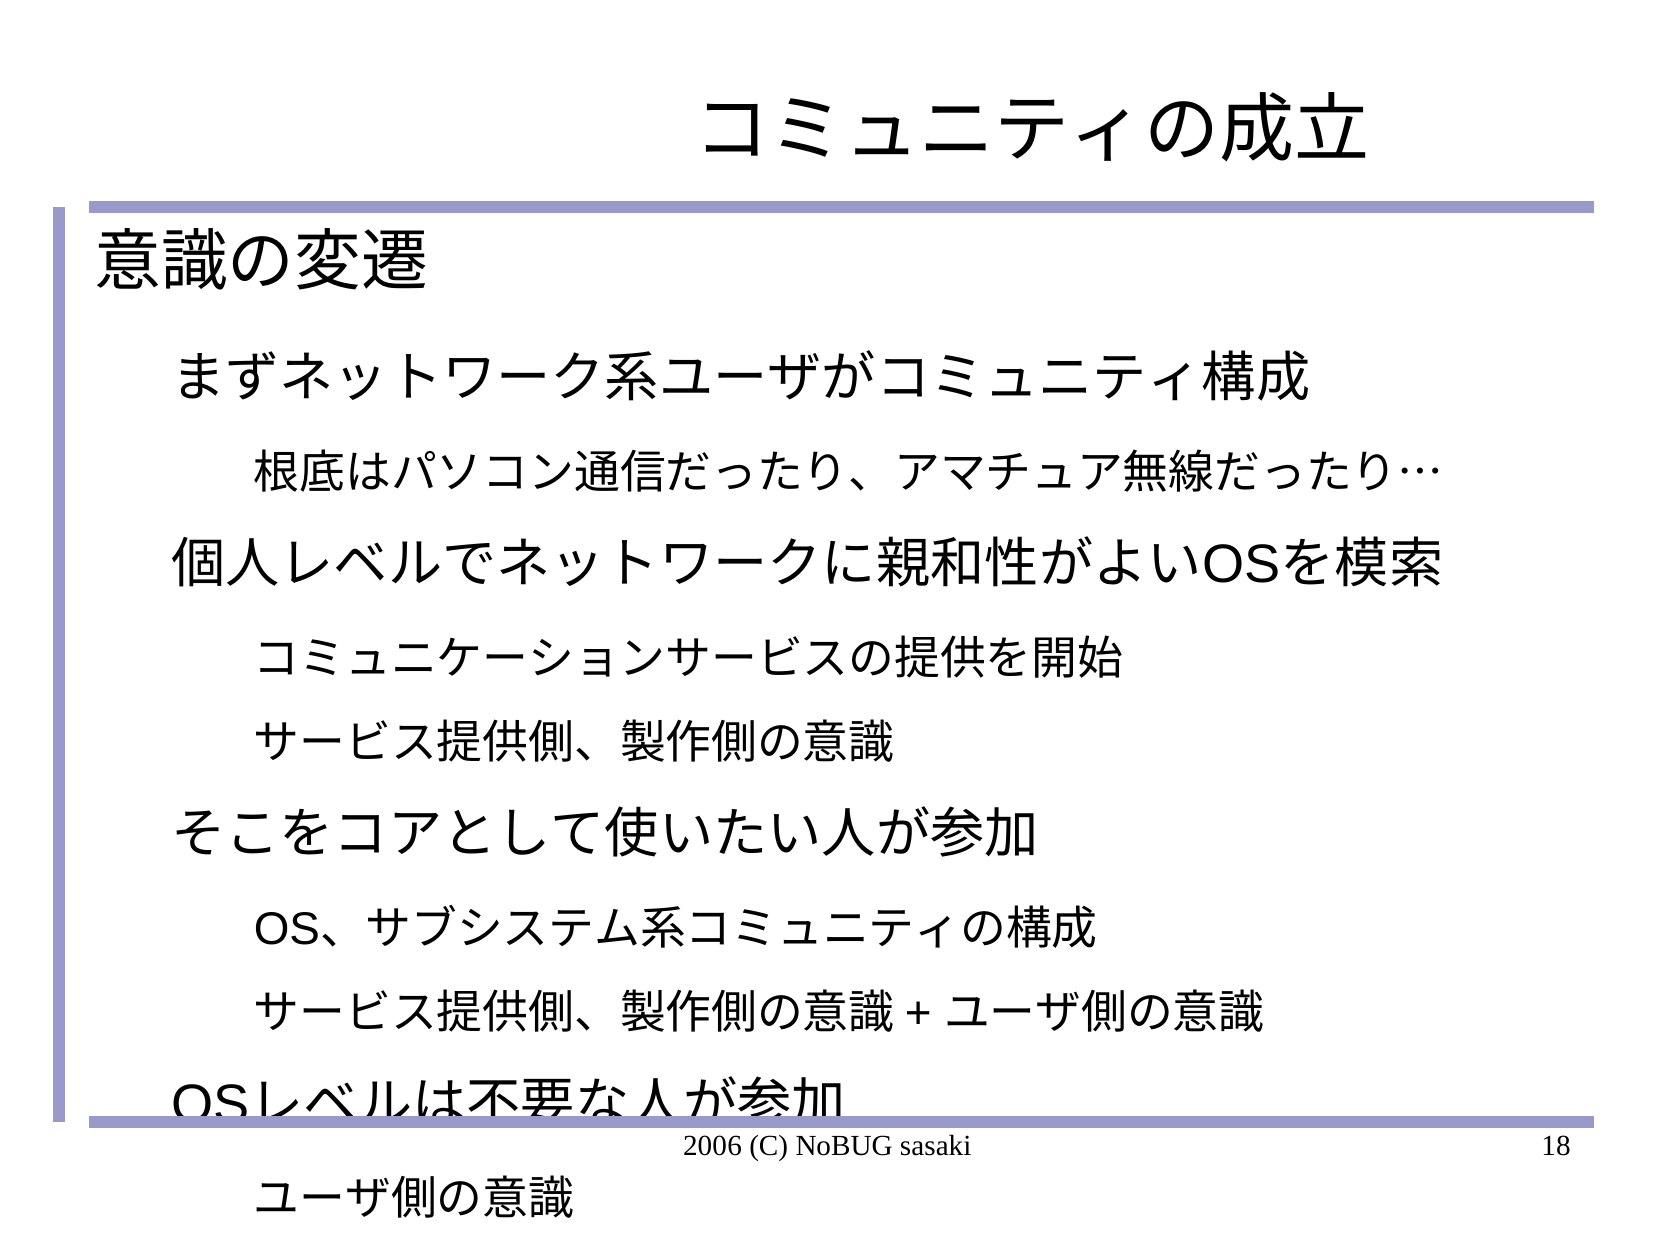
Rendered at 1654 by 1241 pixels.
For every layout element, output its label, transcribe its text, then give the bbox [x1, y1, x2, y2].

title コミュニティの成立 [501, 59, 1563, 187]
list 意識の変遷 まずネットワーク系ユーザがコミュニティ構成 根底はパソコン通信だったり、アマチュア無線だったり… 個人レベルでネットワークに親和性がよいOSを模索 コミュニケーションサービスの提供を開始 サービス提供側、製作側の意識 そこをコアとして使いたい人が参加 OS、サブシステム系コミュニティの構成 サービス提供側、製作側の意識 + ユーザ側の意識 OSレベルは不要な人が参加 ユーザ側の意識 [76, 206, 1565, 1123]
